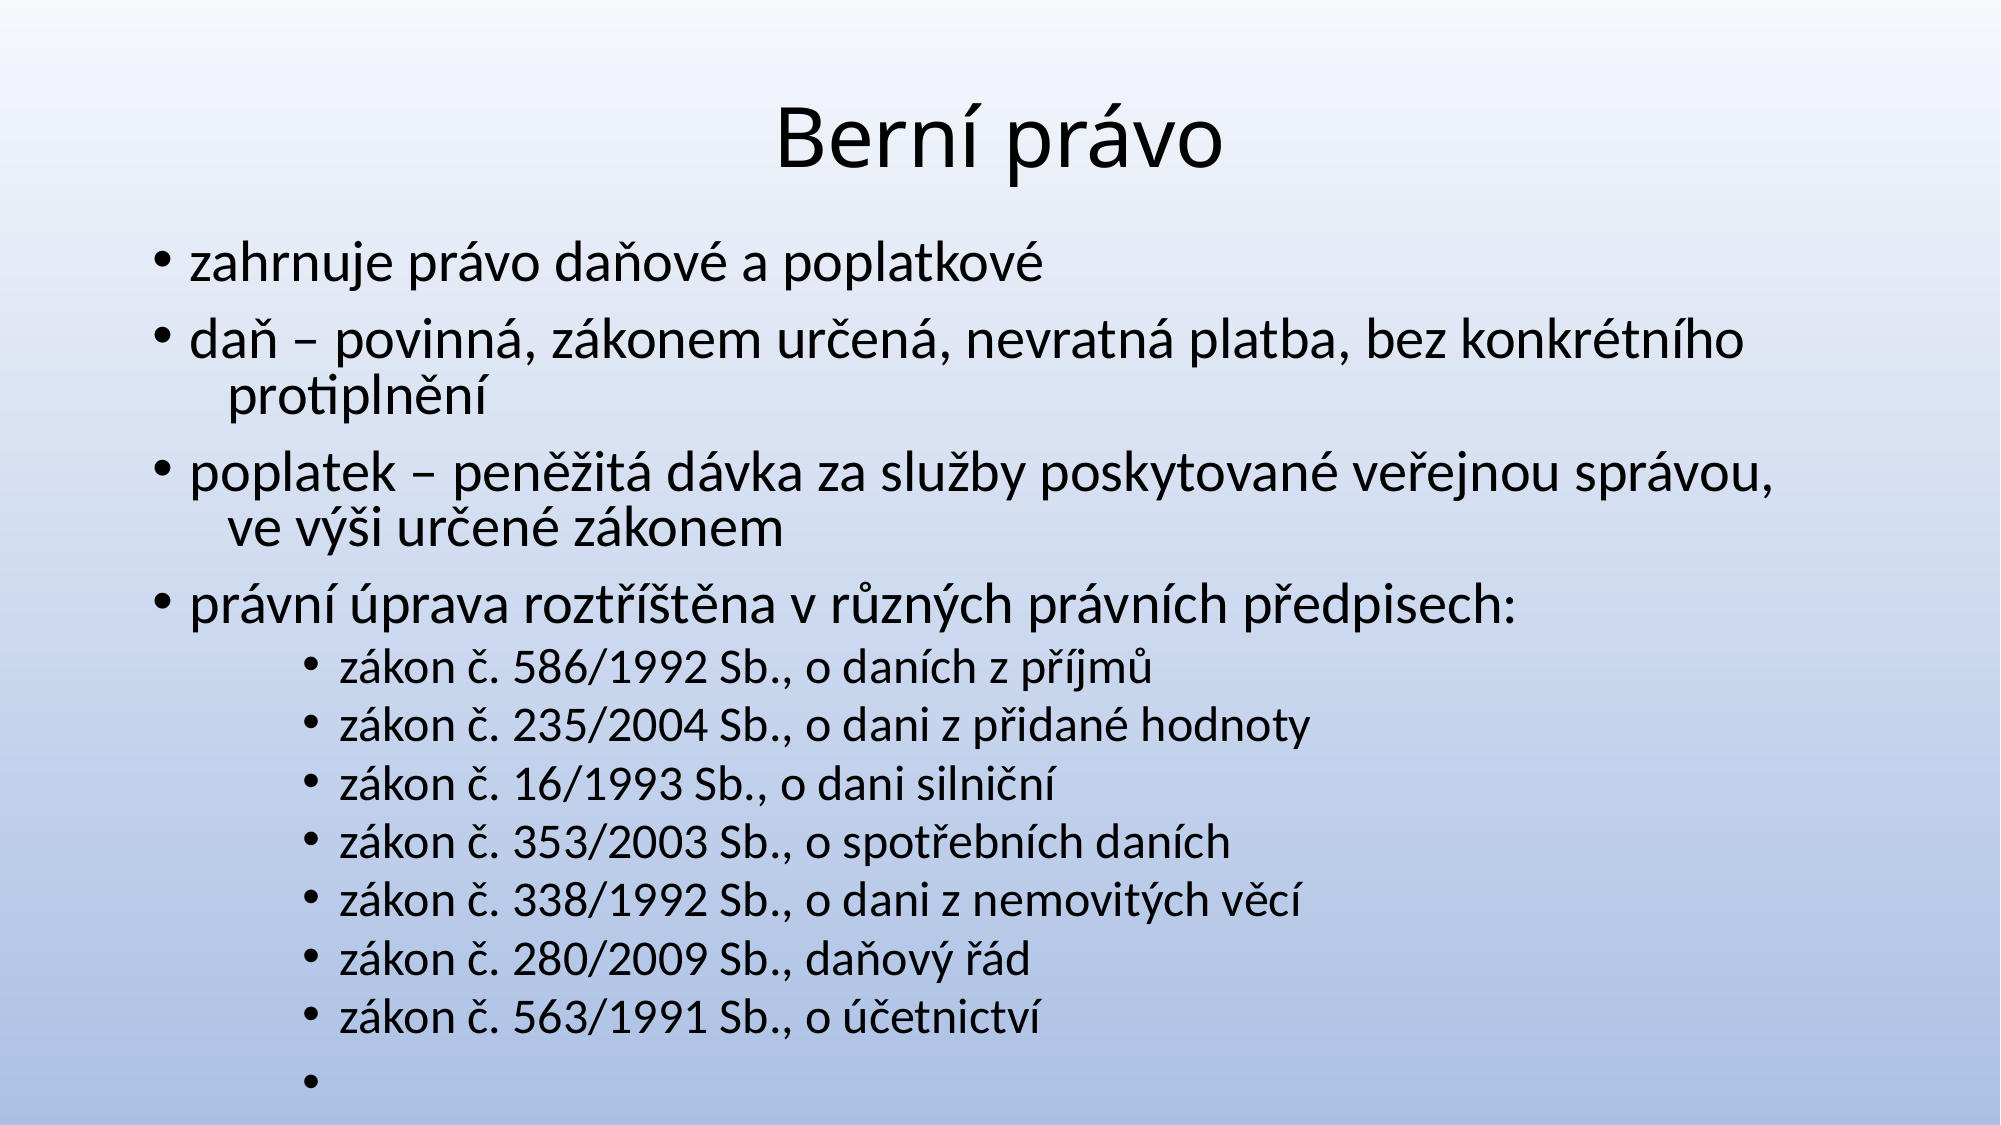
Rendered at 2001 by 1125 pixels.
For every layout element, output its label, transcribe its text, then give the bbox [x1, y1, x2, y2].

list zahrnuje právo daňové a poplatkové daň – povinná, zákonem určená, nevratná platba, bez konkrétního protiplnění poplatek – peněžitá dávka za služby poskytované veřejnou správou, ve výši určené zákonem právní úprava roztříštěna v různých právních předpisech: zákon č. 586/1992 Sb., o daních z příjmů zákon č. 235/2004 Sb., o dani z přidané hodnoty zákon č. 16/1993 Sb., o dani silniční zákon č. 353/2003 Sb., o spotřebních daních zákon č. 338/1992 Sb., o dani z nemovitých věcí zákon č. 280/2009 Sb., daňový řád zákon č. 563/1991 Sb., o účetnictví [137, 229, 1807, 1066]
title Berní právo [137, 32, 1863, 250]
